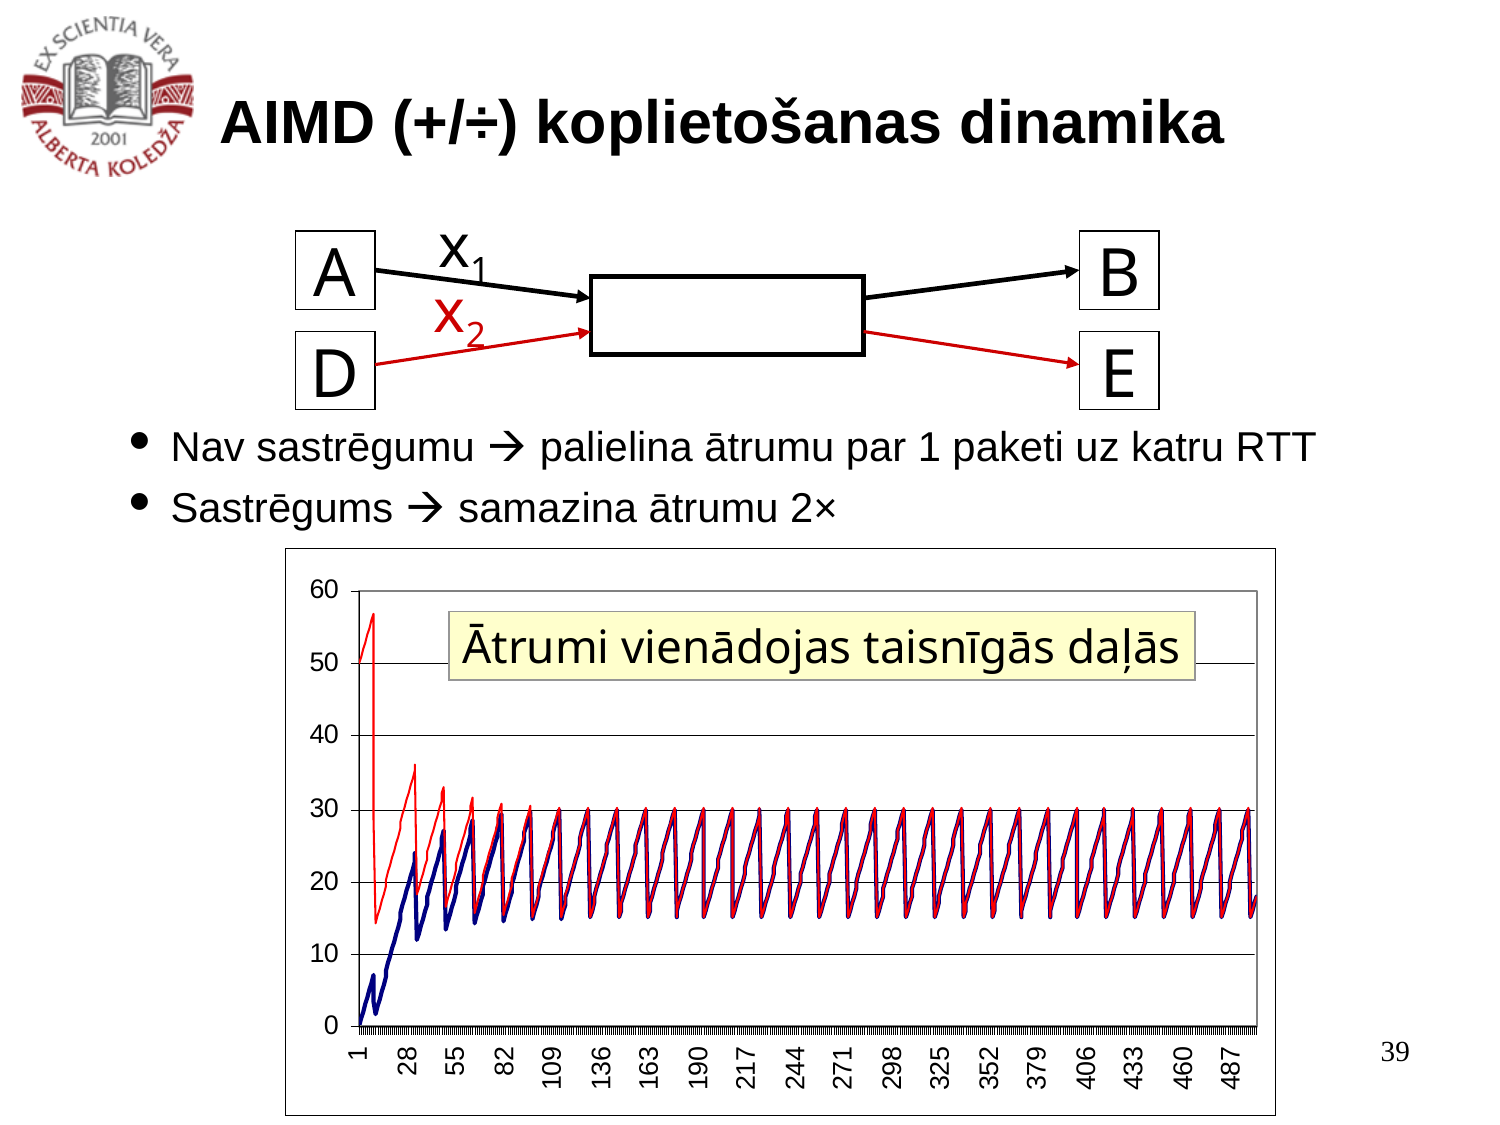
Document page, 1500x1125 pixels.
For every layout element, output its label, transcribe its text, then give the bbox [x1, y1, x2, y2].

text_box <skaitlis> [1288, 1025, 1426, 1101]
text_box [274, 557, 1288, 1125]
text_box B [1079, 230, 1160, 310]
text_box x2 [420, 265, 500, 362]
text_box A [295, 230, 375, 310]
text_box [590, 276, 864, 355]
picture [21, 16, 194, 177]
text_box E [1079, 331, 1160, 410]
title AIMD (+/÷) koplietošanas dinamika [50, 62, 1374, 175]
text_box Ātrumi vienādojas taisnīgās daļās [448, 611, 1196, 681]
text_box D [295, 331, 375, 410]
text_box x1 [447, 255, 461, 265]
text_box x1 [424, 199, 504, 296]
text_box Nav sastrēgumu  palielina ātrumu par 1 paketi uz katru RTT Sastrēgums  samazina ātrumu 2× [113, 412, 1466, 557]
